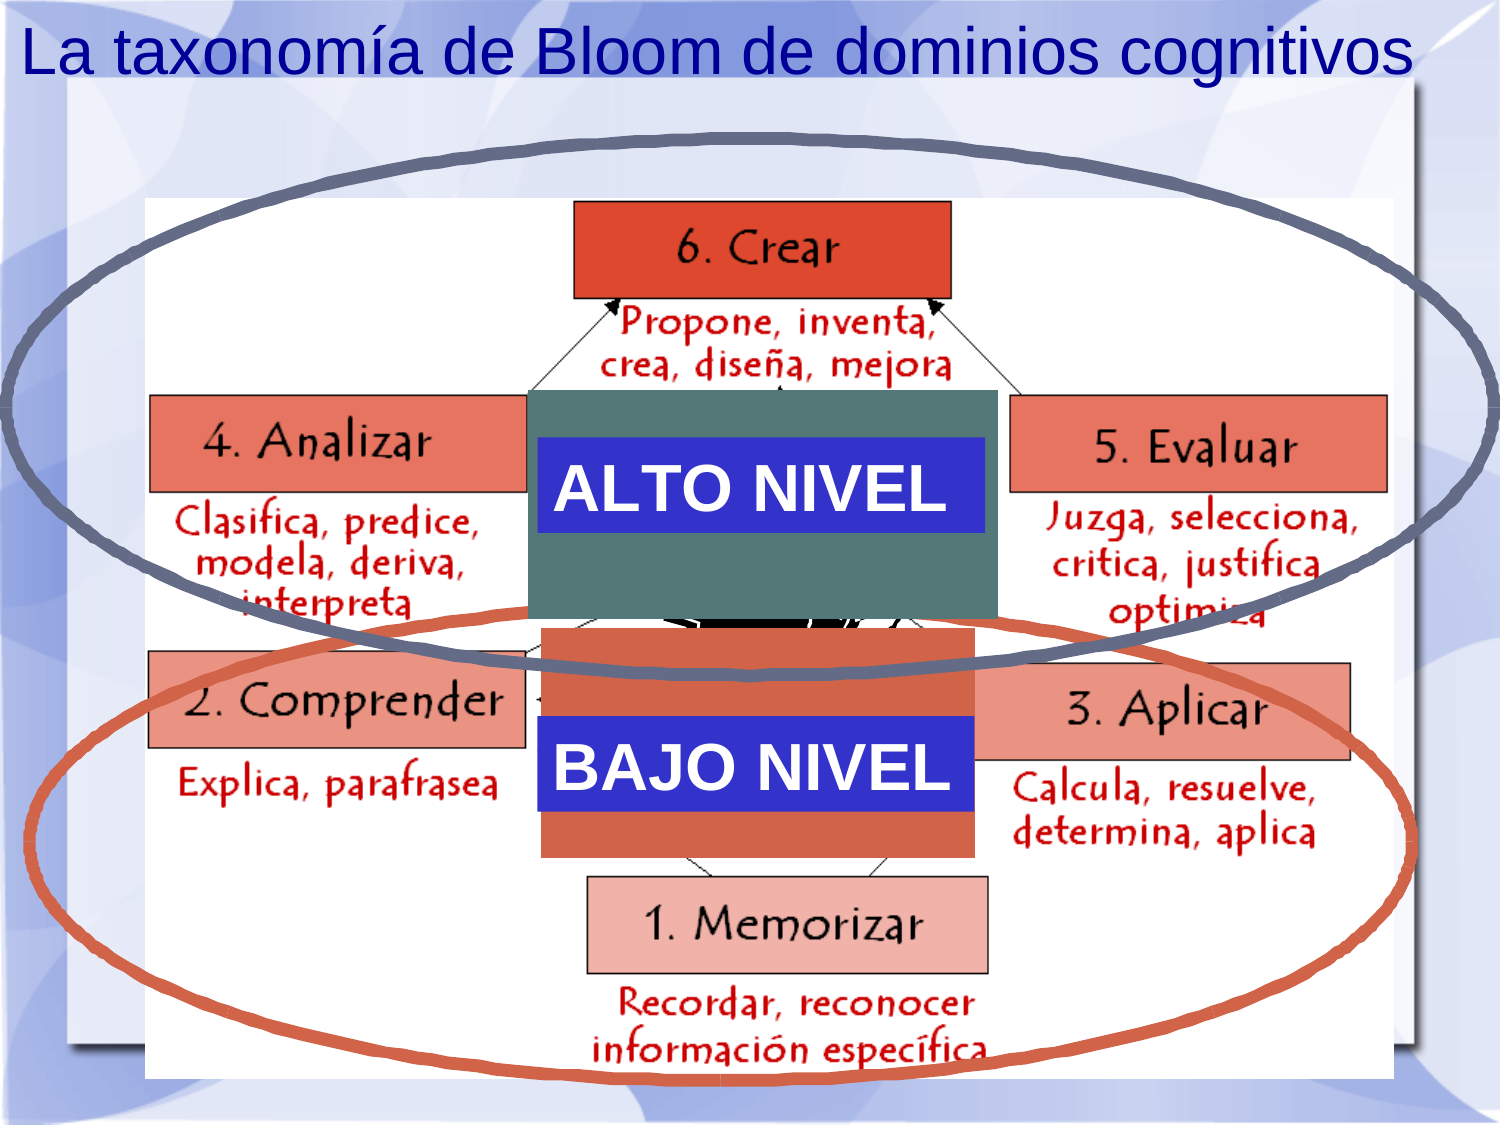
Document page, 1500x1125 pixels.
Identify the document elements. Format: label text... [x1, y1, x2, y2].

picture [0, 0, 1500, 1125]
text_box La taxonomía de Bloom de dominios cognitivos [0, 0, 1438, 96]
text_box ALTO NIVEL [537, 437, 986, 533]
text_box BAJO NIVEL [537, 716, 975, 812]
